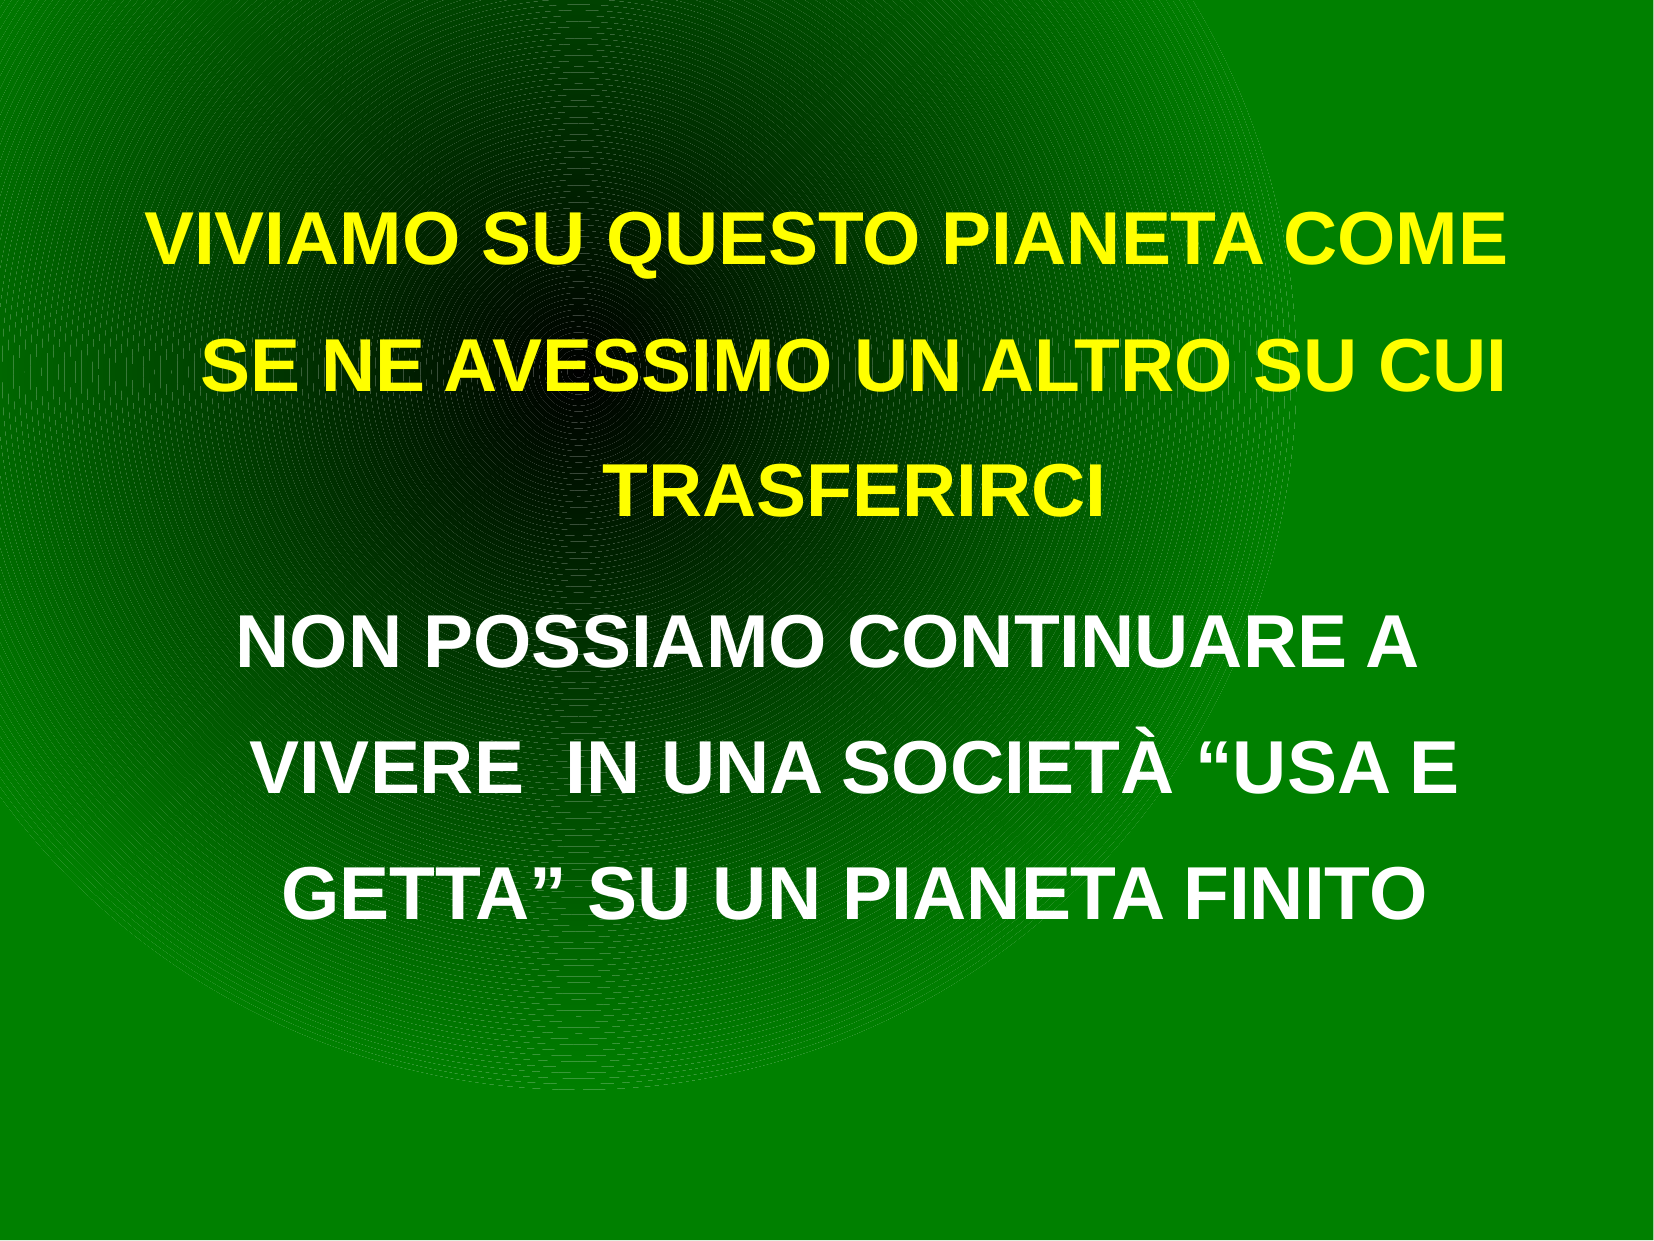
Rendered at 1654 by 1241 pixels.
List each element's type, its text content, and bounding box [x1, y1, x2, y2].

text_box VIVIAMO SU QUESTO PIANETA COME SE NE AVESSIMO UN ALTRO SU CUI TRASFERIRCI NON POSSIAMO CONTINUARE A VIVERE IN UNA SOCIETÀ “USA E GETTA” SU UN PIANETA FINITO [88, 147, 1565, 1063]
